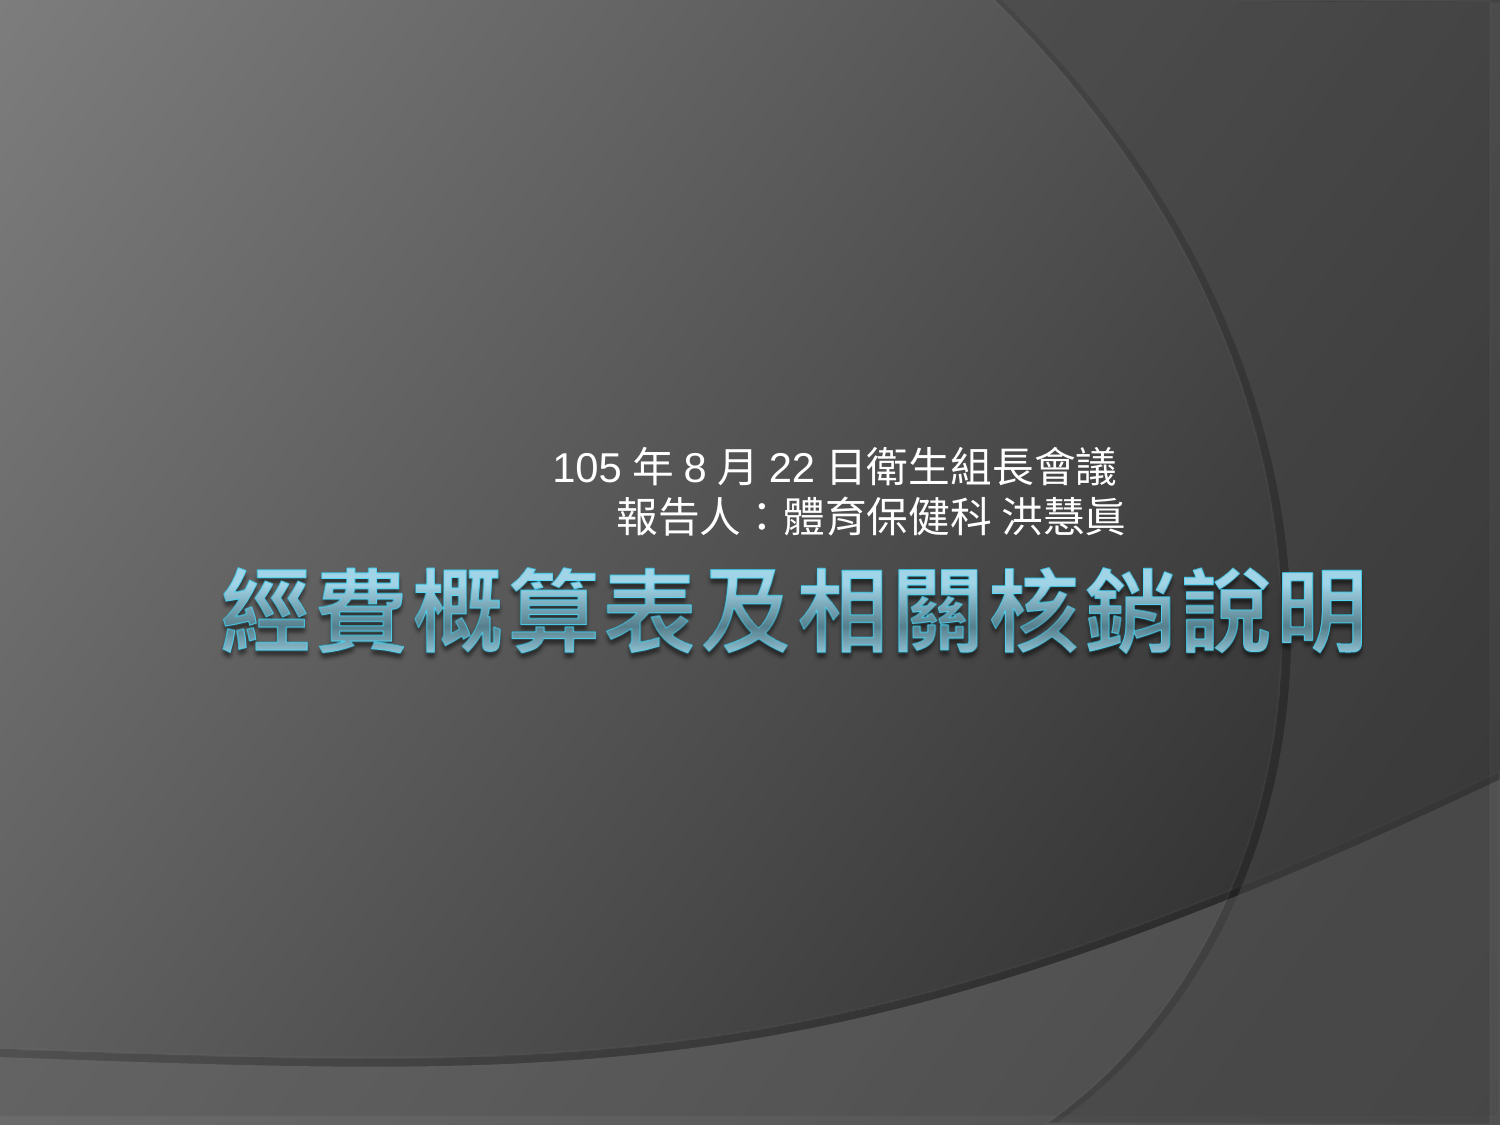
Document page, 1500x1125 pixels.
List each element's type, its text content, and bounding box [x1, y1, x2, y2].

picture [69, 524, 1435, 927]
subtitle 105年8月22日衛生組長會議 報告人：體育保健科 洪慧眞 [71, 253, 1135, 541]
